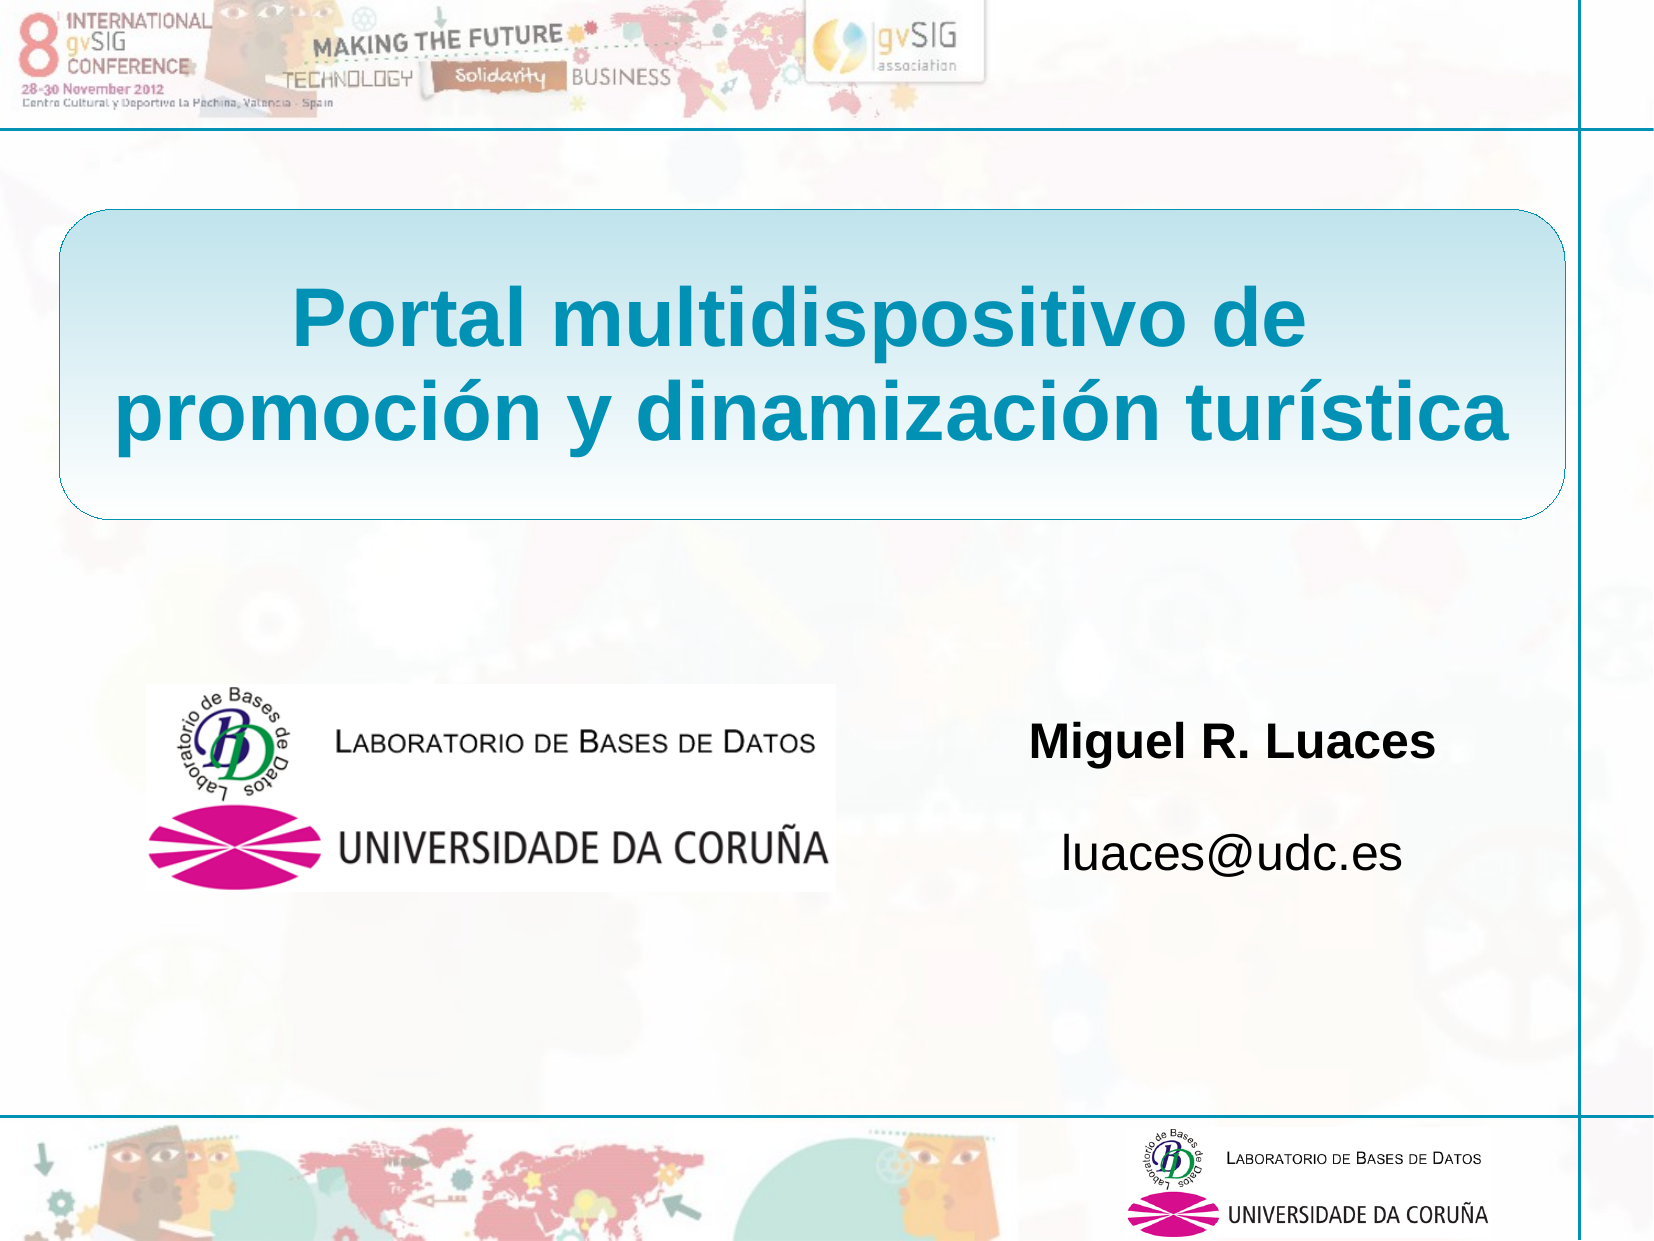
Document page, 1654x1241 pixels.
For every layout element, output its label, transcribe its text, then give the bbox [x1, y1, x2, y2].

picture [1126, 1127, 1492, 1238]
text_box Miguel R. Luaces luaces@udc.es [856, 705, 1610, 941]
picture [146, 684, 836, 892]
text_box Portal multidispositivo de promoción y dinamización turística [59, 209, 1566, 520]
